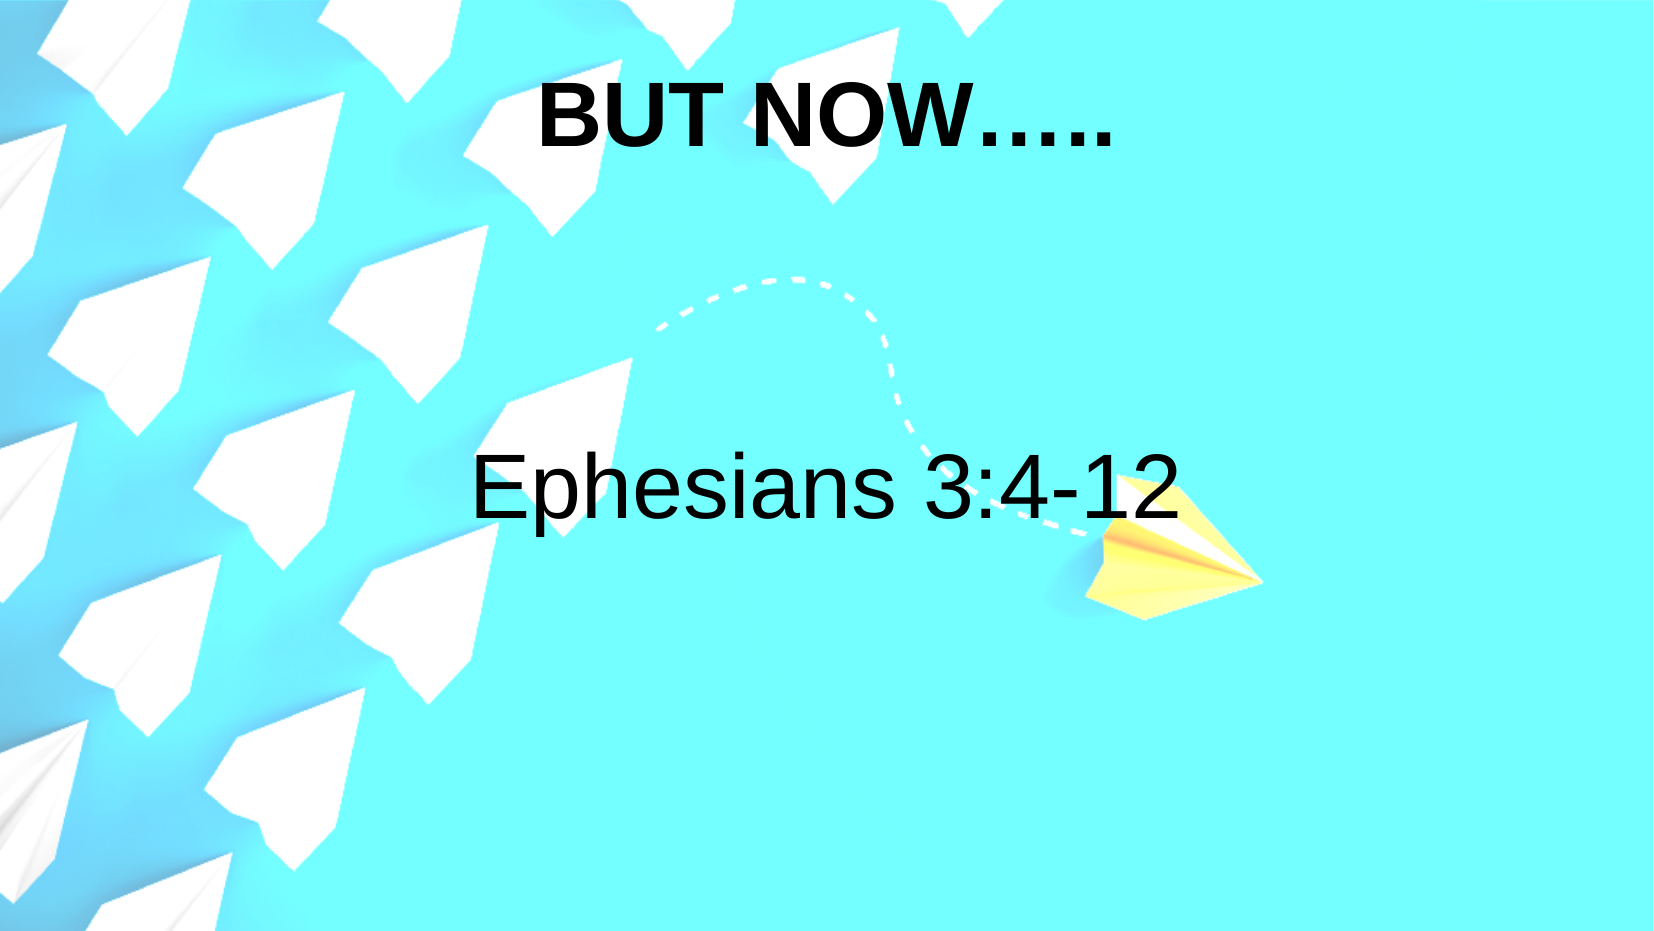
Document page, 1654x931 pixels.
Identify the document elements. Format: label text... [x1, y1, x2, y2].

title BUT NOW….. [82, 37, 1571, 193]
picture [0, 0, 1654, 931]
subtitle Ephesians 3:4-12 [82, 217, 1571, 758]
